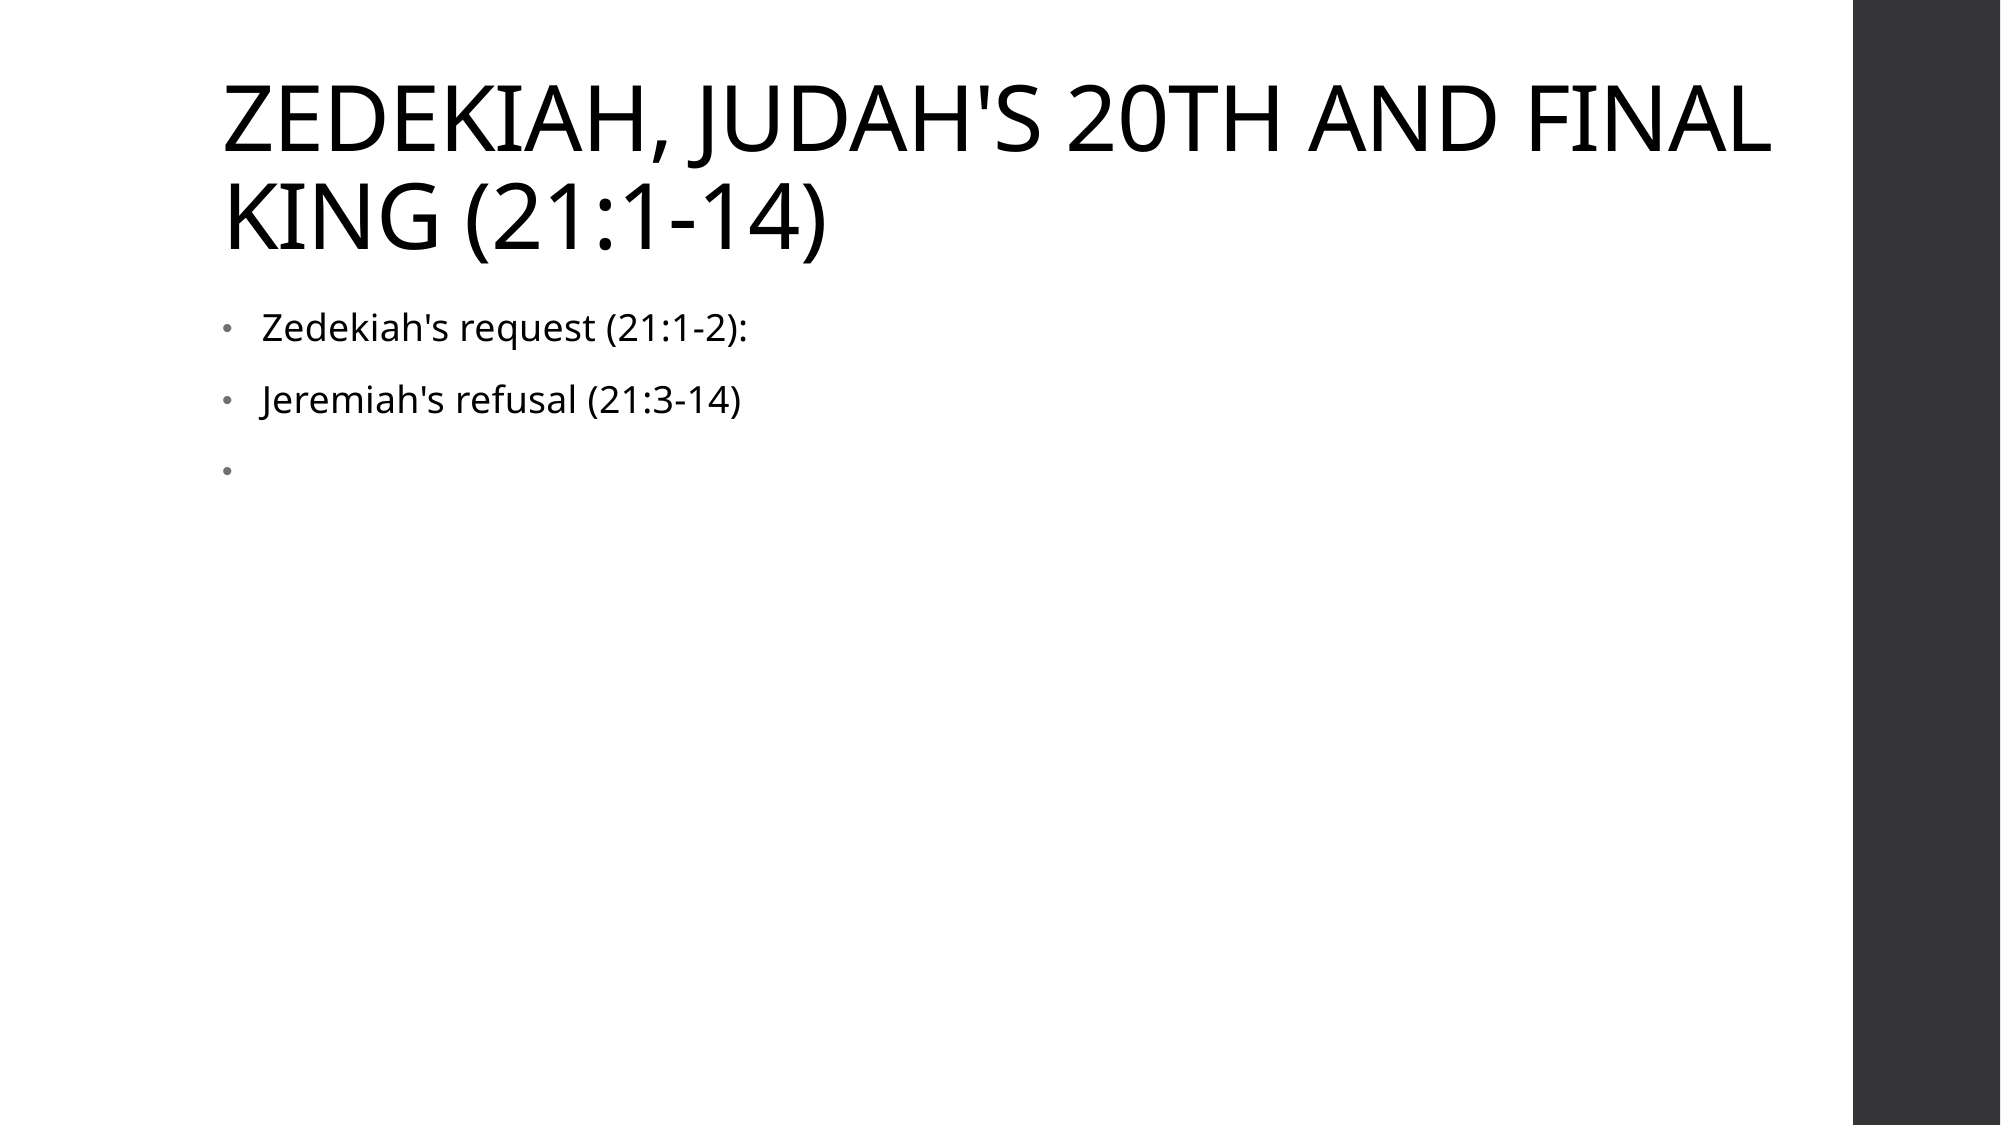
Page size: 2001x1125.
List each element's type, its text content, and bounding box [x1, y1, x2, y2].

list Zedekiah's request (21:1-2): Jeremiah's refusal (21:3-14) [206, 299, 1617, 1014]
title ZEDEKIAH, JUDAH'S 20TH AND FINAL KING (21:1-14) [206, 60, 1797, 278]
